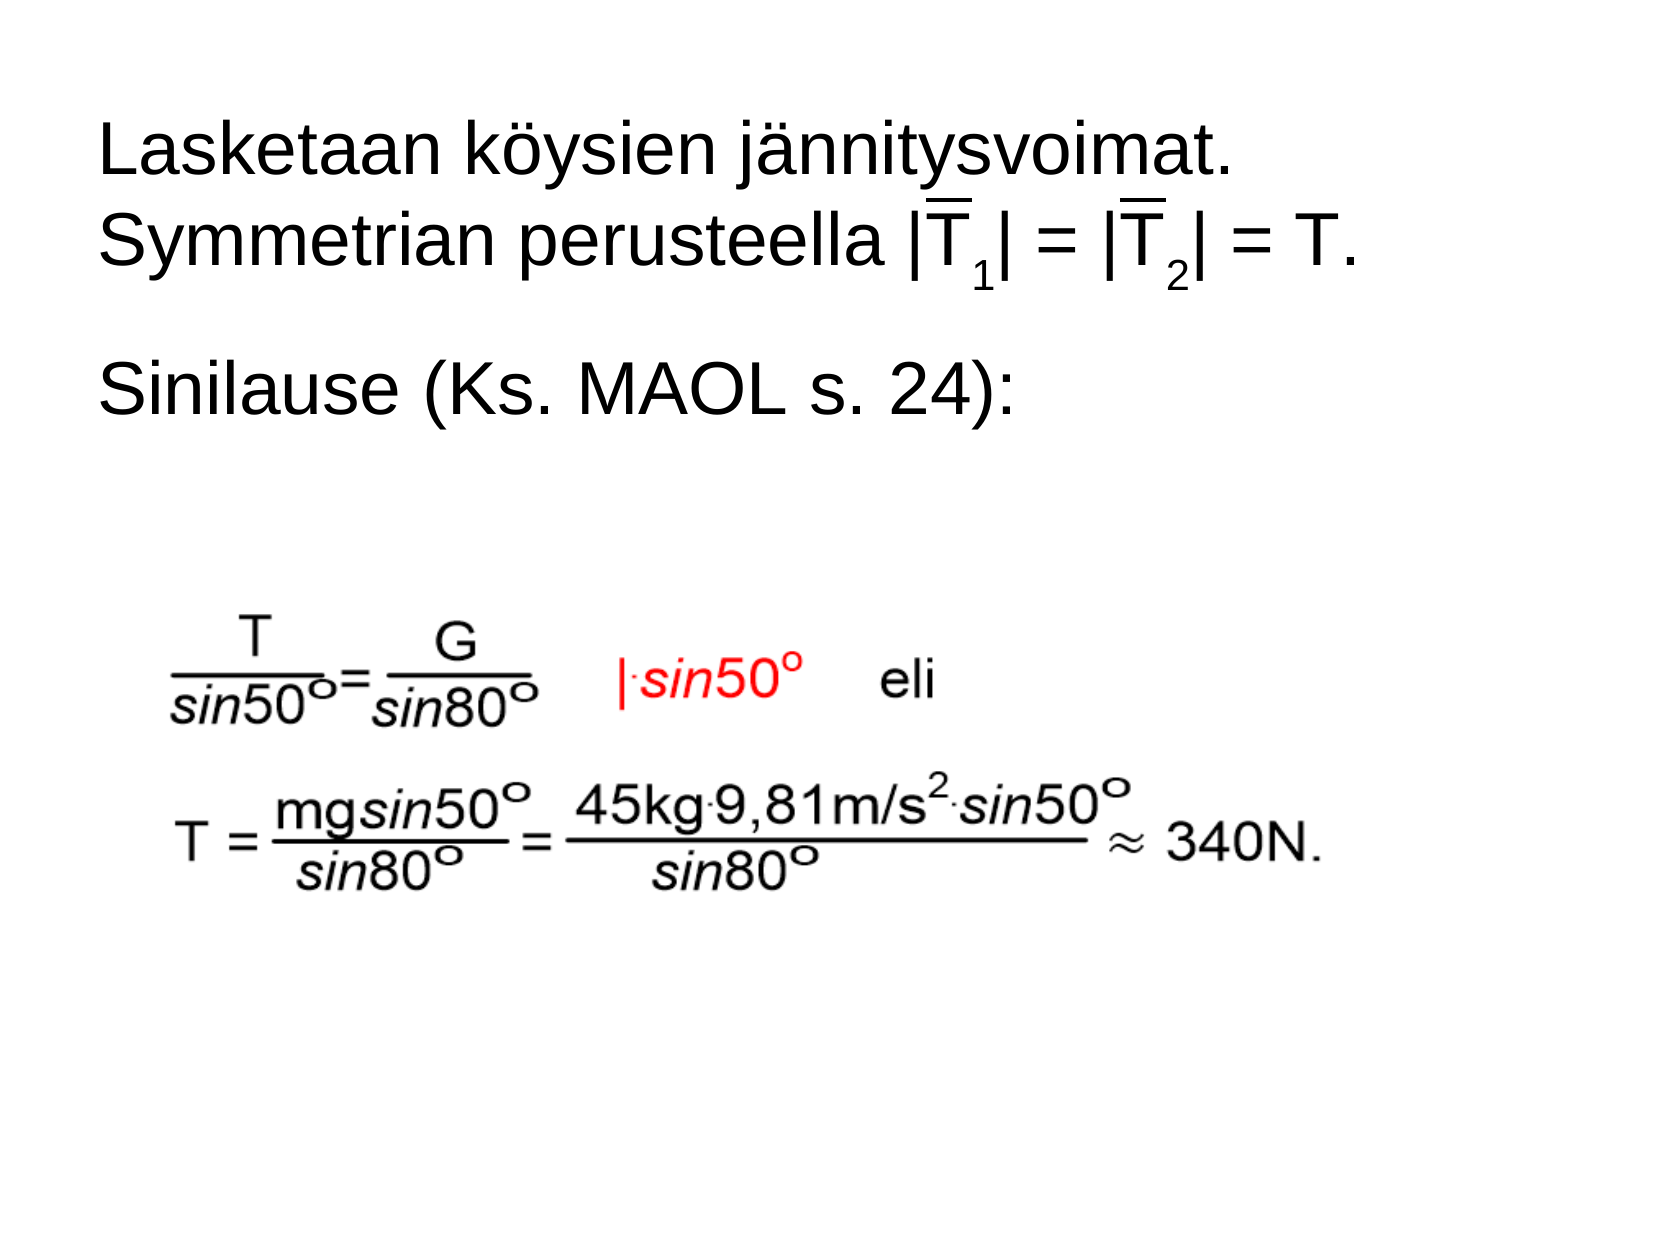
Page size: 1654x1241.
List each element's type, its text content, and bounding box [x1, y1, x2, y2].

text_box Lasketaan köysien jännitysvoimat. Symmetrian perusteella |T1| = |T2| = T. Sinilause (Ks. MAOL s. 24): [82, 94, 1571, 530]
picture [123, 564, 1382, 934]
